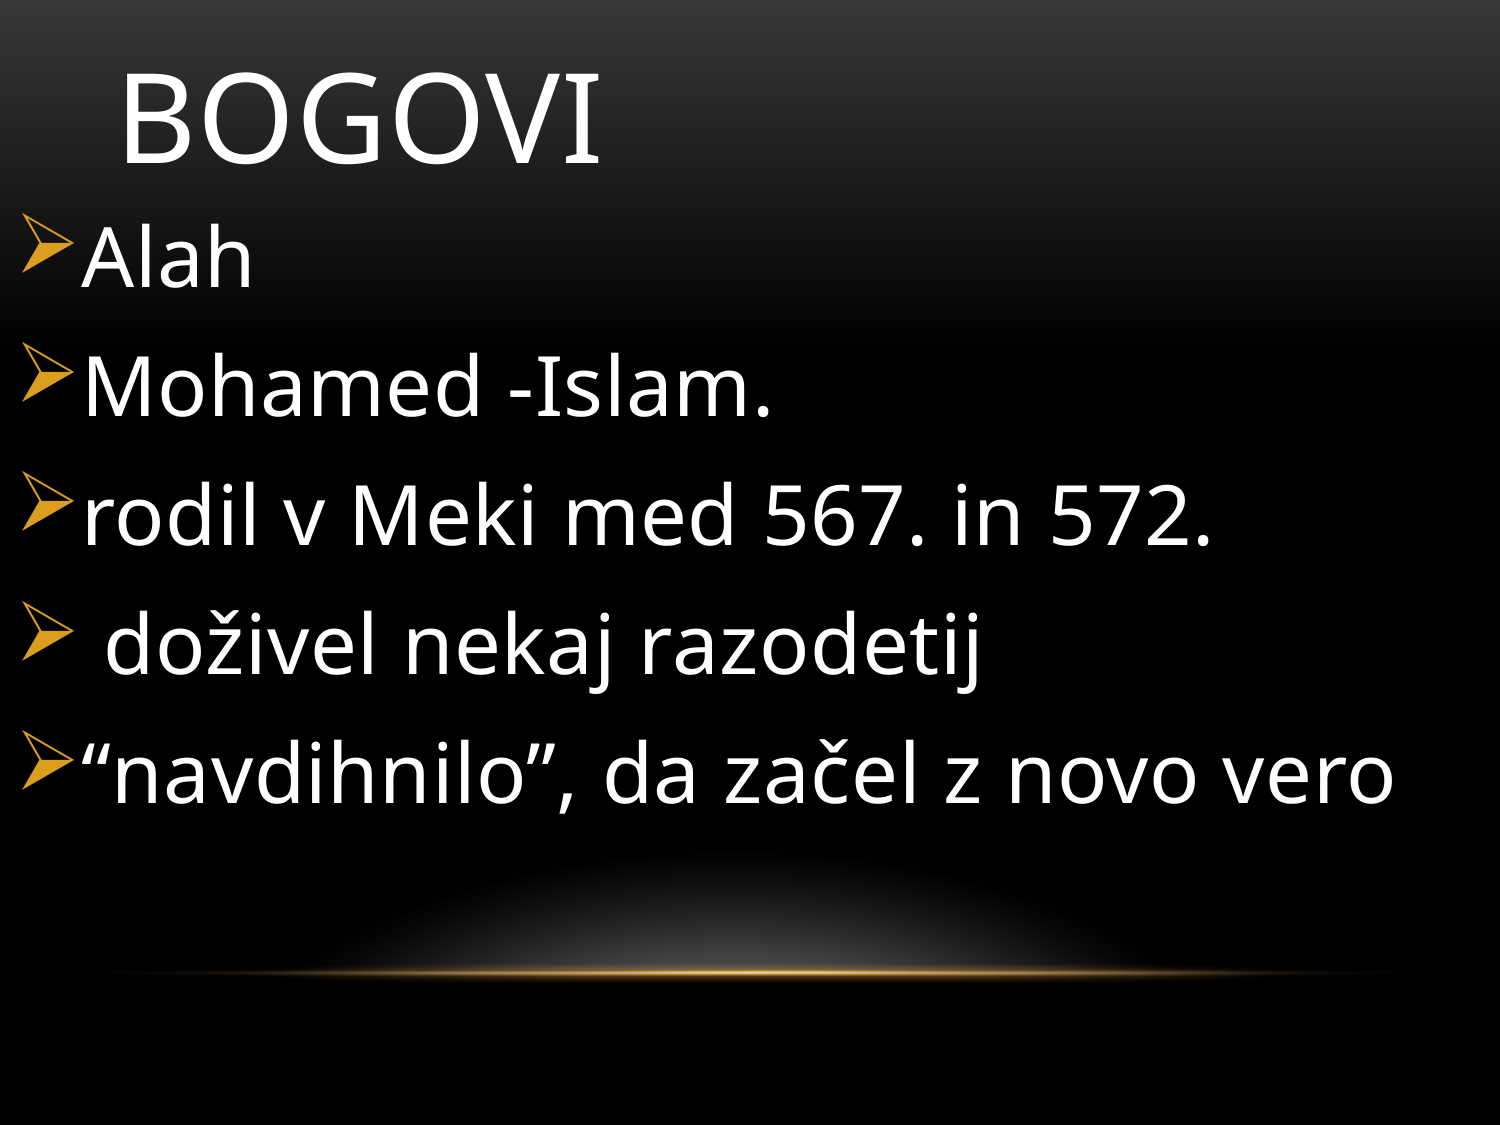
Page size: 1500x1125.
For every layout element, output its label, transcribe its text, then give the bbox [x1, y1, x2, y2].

list Alah Mohamed -Islam. rodil v Meki med 567. in 572. doživel nekaj razodetij “navdihnilo”, da začel z novo vero [0, 196, 1500, 1125]
title BOGOVI [0, 0, 1500, 196]
